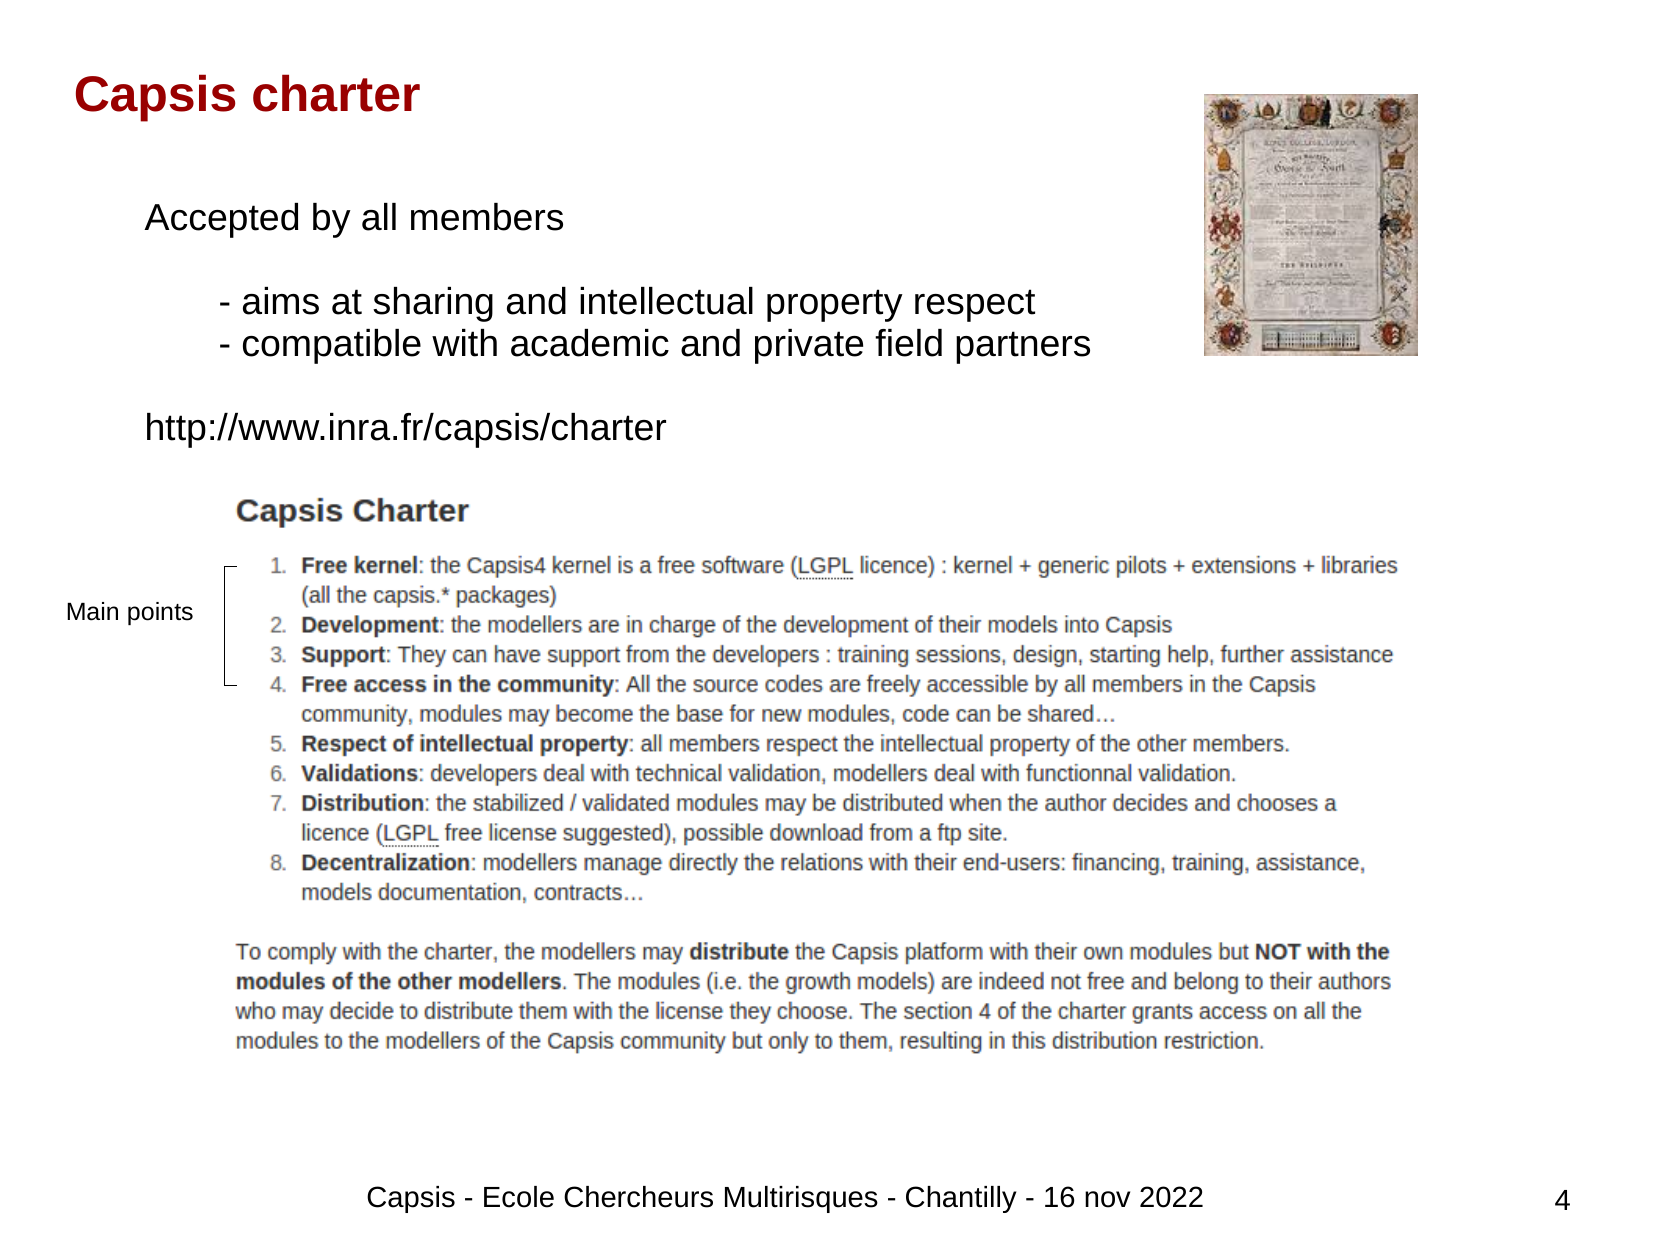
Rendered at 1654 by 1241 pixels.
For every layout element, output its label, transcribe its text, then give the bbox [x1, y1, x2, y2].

picture [1204, 94, 1418, 356]
picture [225, 492, 1441, 1063]
text_box Capsis charter [59, 59, 1595, 131]
text_box Accepted by all members - aims at sharing and intellectual property respect - compatible with academic and private field partners http://www.inra.fr/capsis/charter [129, 188, 1520, 456]
text_box Main points [35, 590, 225, 662]
